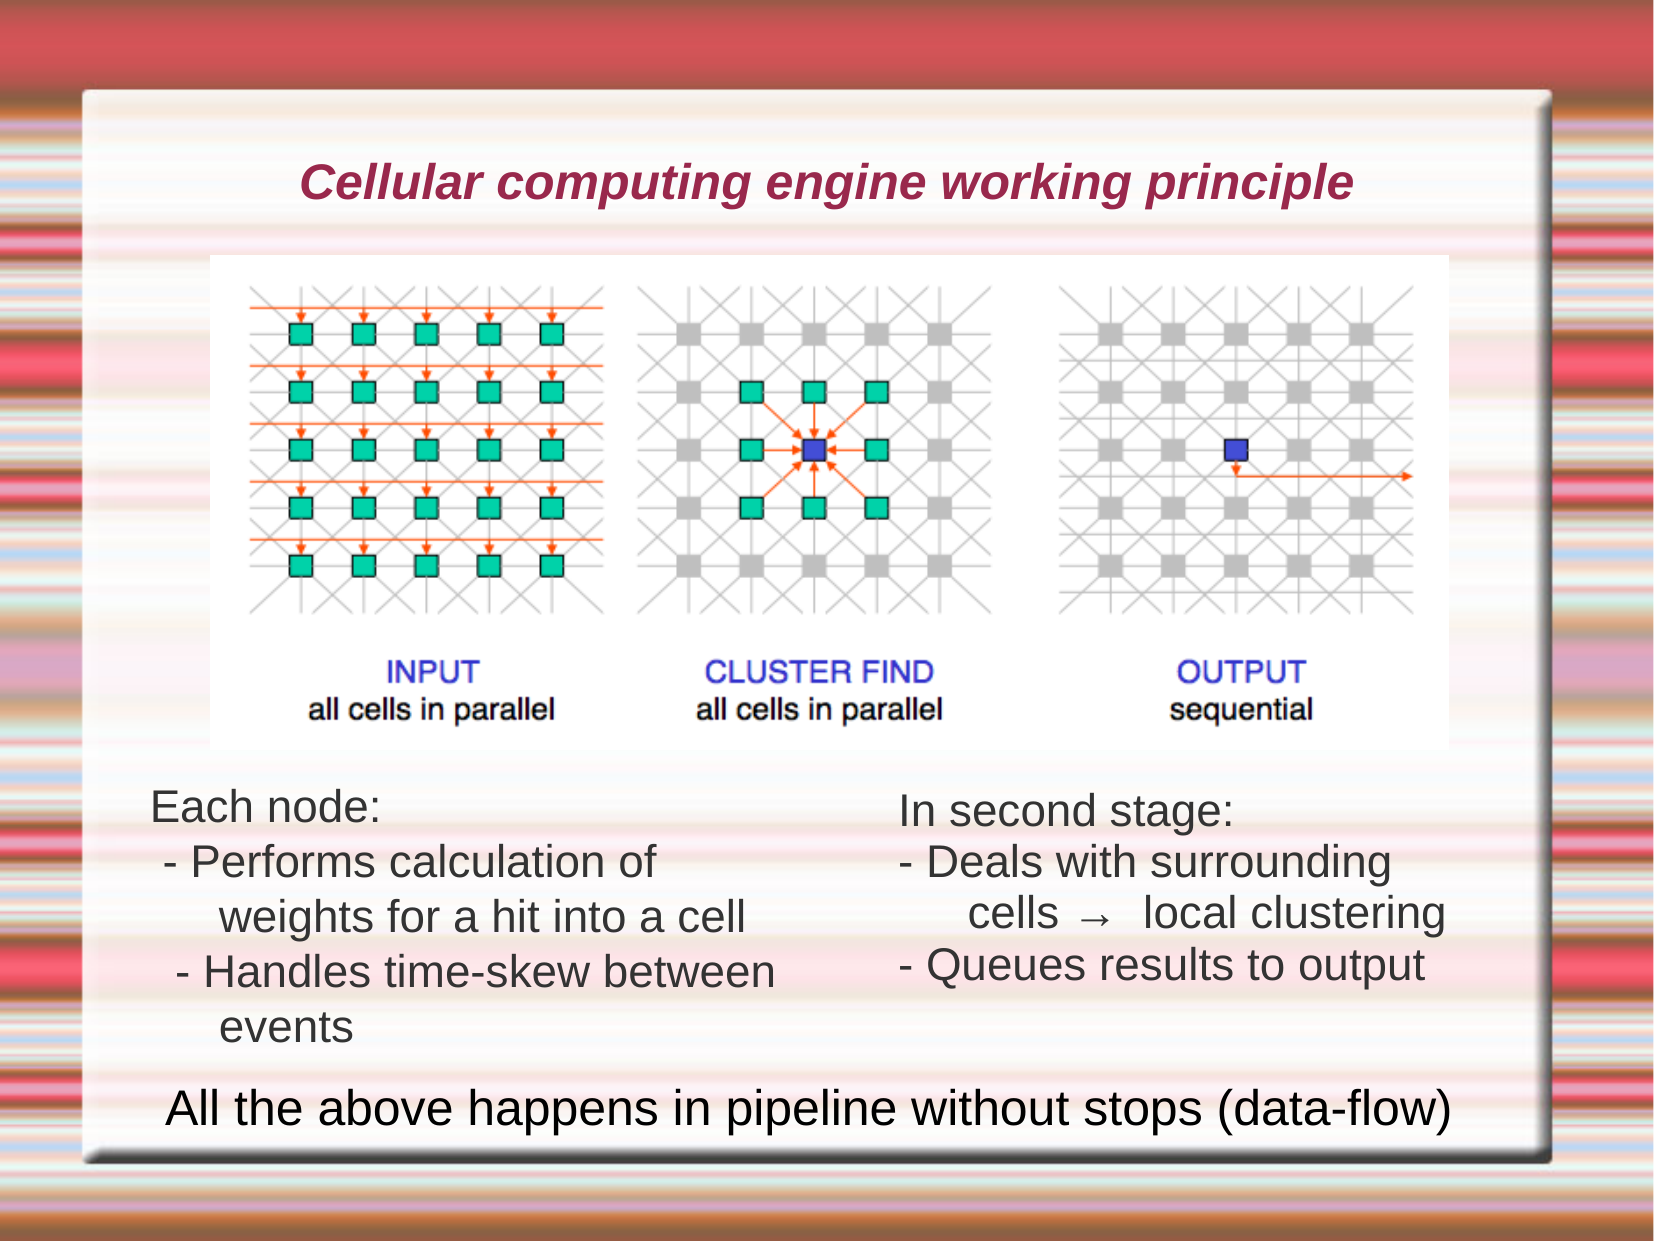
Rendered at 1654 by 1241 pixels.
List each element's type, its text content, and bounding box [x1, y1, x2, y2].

text_box Cellular computing engine working principle [121, 99, 1534, 256]
picture [0, 0, 1654, 1241]
text_box In second stage: - Deals with surrounding cells → local clustering - Queues results to output [885, 784, 1485, 991]
text_box All the above happens in pipeline without stops (data-flow) [165, 1080, 1501, 1141]
text_box Each node: - Performs calculation of weights for a hit into a cell - Handles time-skew between events [136, 712, 811, 1241]
